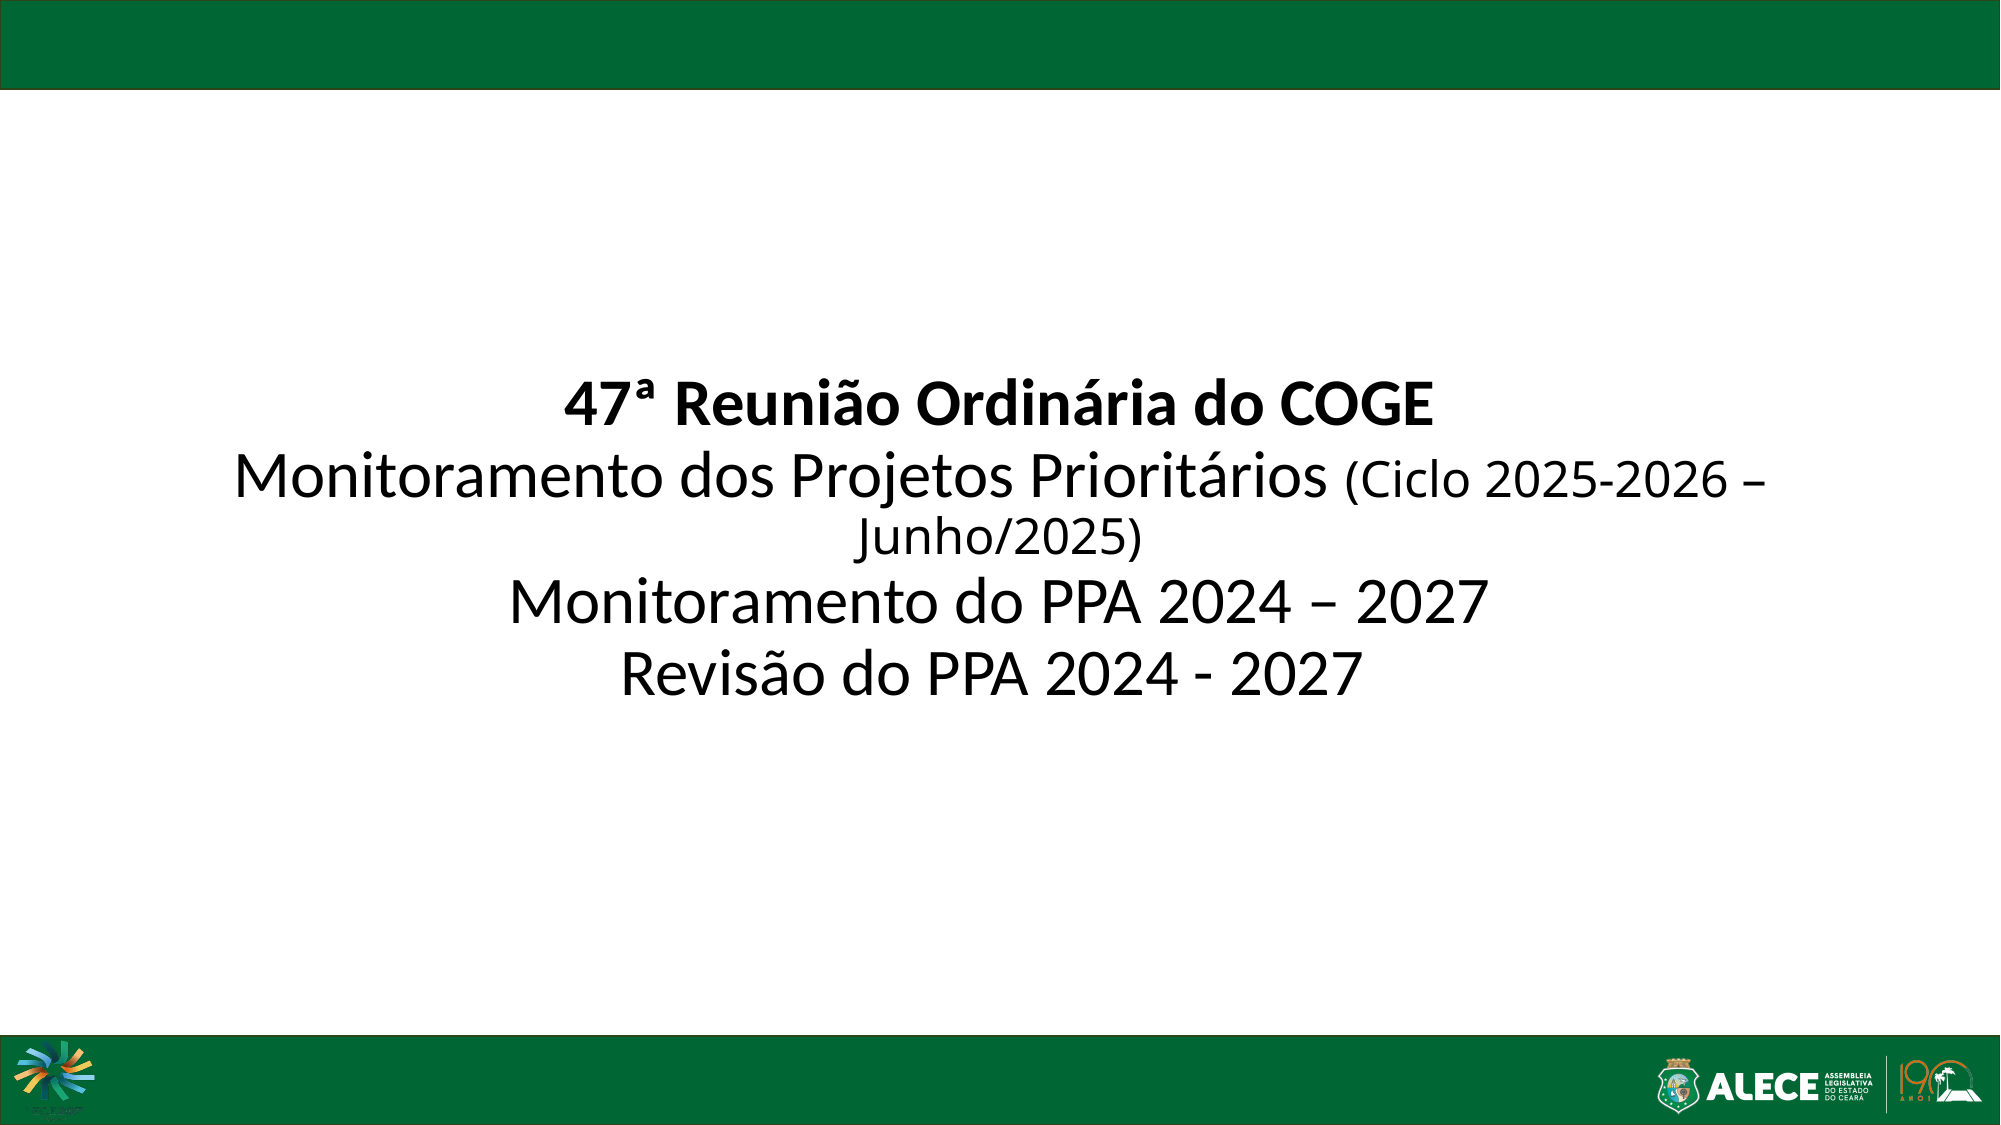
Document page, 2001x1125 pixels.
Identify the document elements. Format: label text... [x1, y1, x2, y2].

text_box [0, 1036, 1625, 1125]
picture [1566, 970, 2000, 1125]
title 47ª Reunião Ordinária do COGE Monitoramento dos Projetos Prioritários (Ciclo 2025-2026 – Junho/2025) Monitoramento do PPA 2024 – 2027 Revisão do PPA 2024 - 2027 ​ [102, 360, 1898, 715]
text_box [0, 0, 2000, 89]
